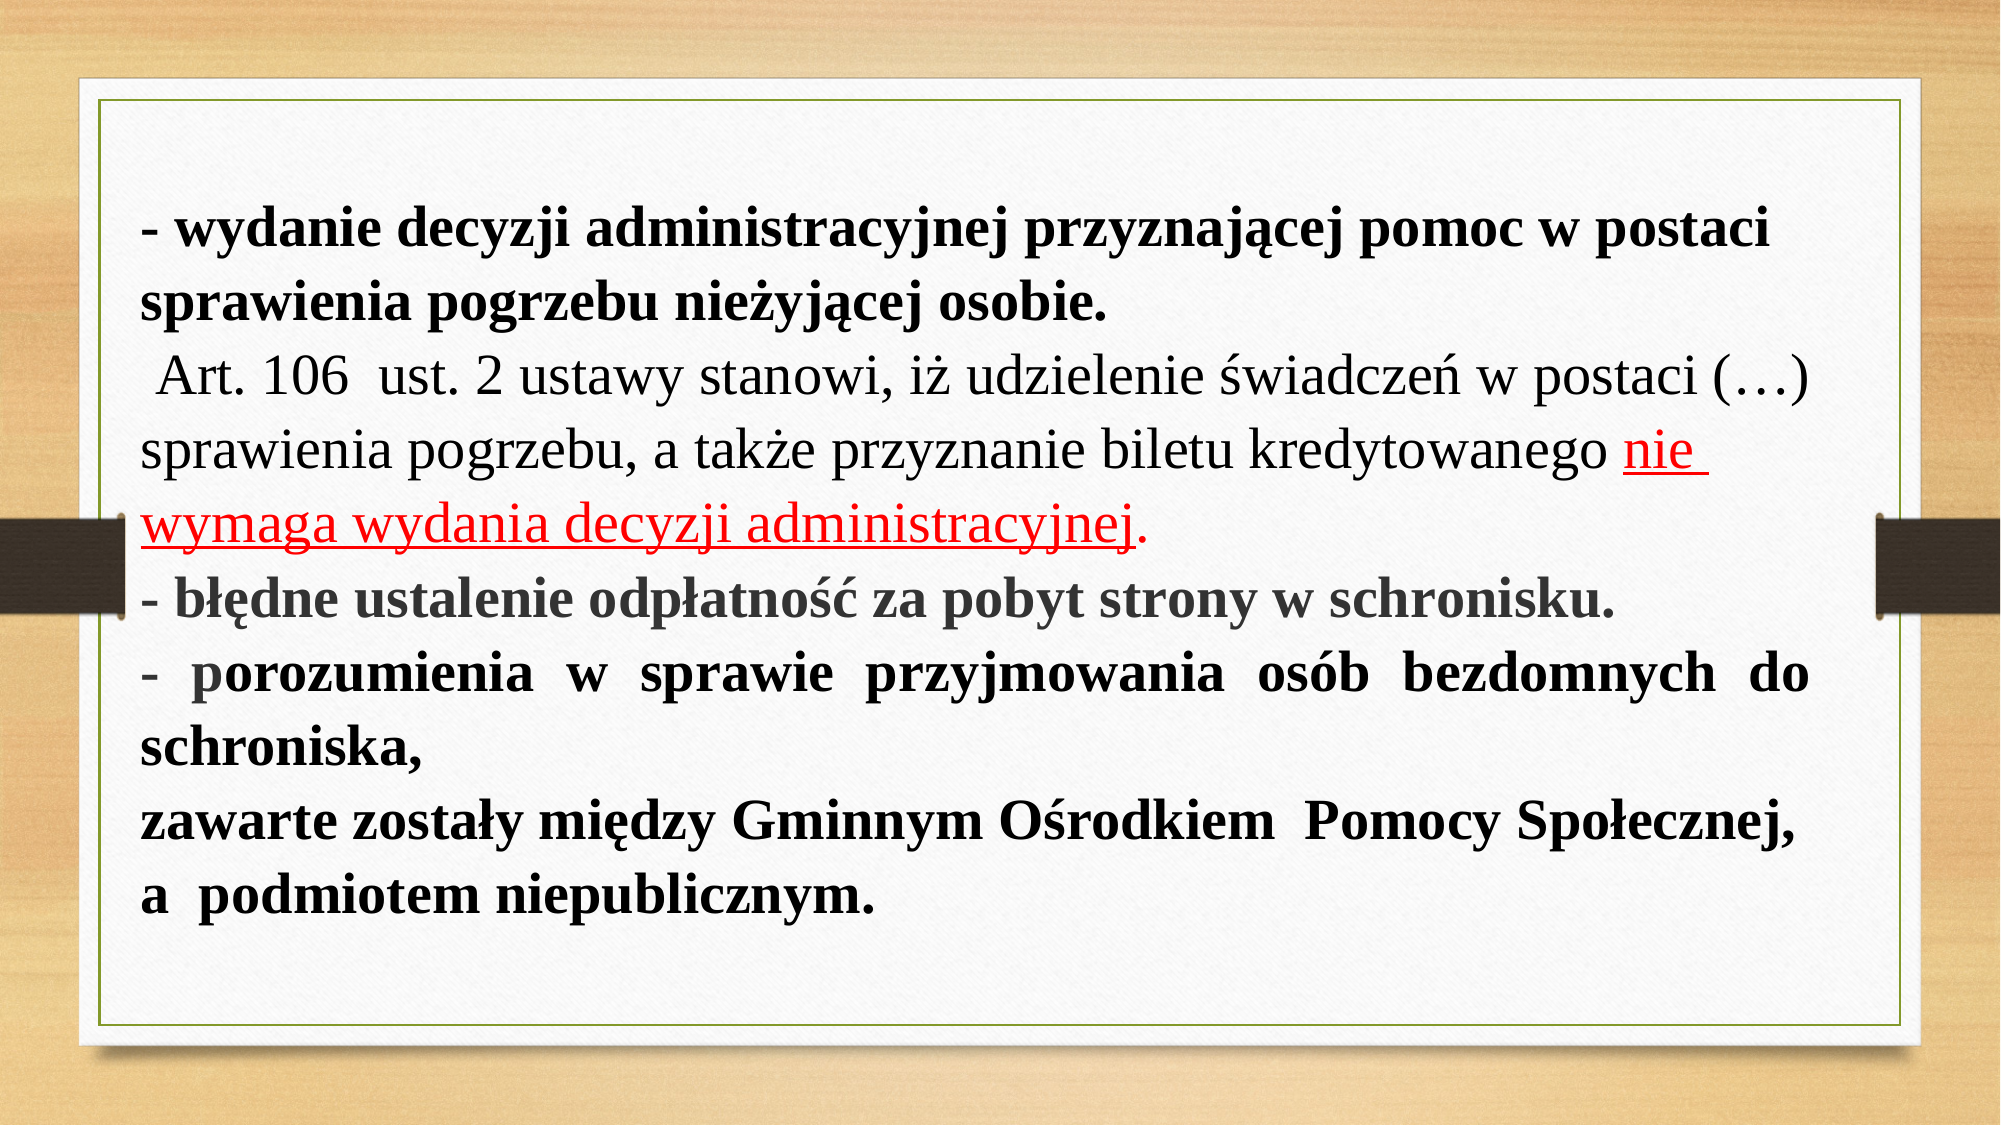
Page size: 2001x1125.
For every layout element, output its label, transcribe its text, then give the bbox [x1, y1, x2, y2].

text_box - wydanie decyzji administracyjnej przyznającej pomoc w postaci sprawienia pogrzebu nieżyjącej osobie. Art. 106 ust. 2 ustawy stanowi, iż udzielenie świadczeń w postaci (…) sprawienia pogrzebu, a także przyznanie biletu kredytowanego nie wymaga wydania decyzji administracyjnej. - błędne ustalenie odpłatność za pobyt strony w schronisku. - porozumienia w sprawie przyjmowania osób bezdomnych do schroniska, zawarte zostały między Gminnym Ośrodkiem Pomocy Społecznej, a podmiotem niepublicznym. [125, 177, 1957, 1059]
